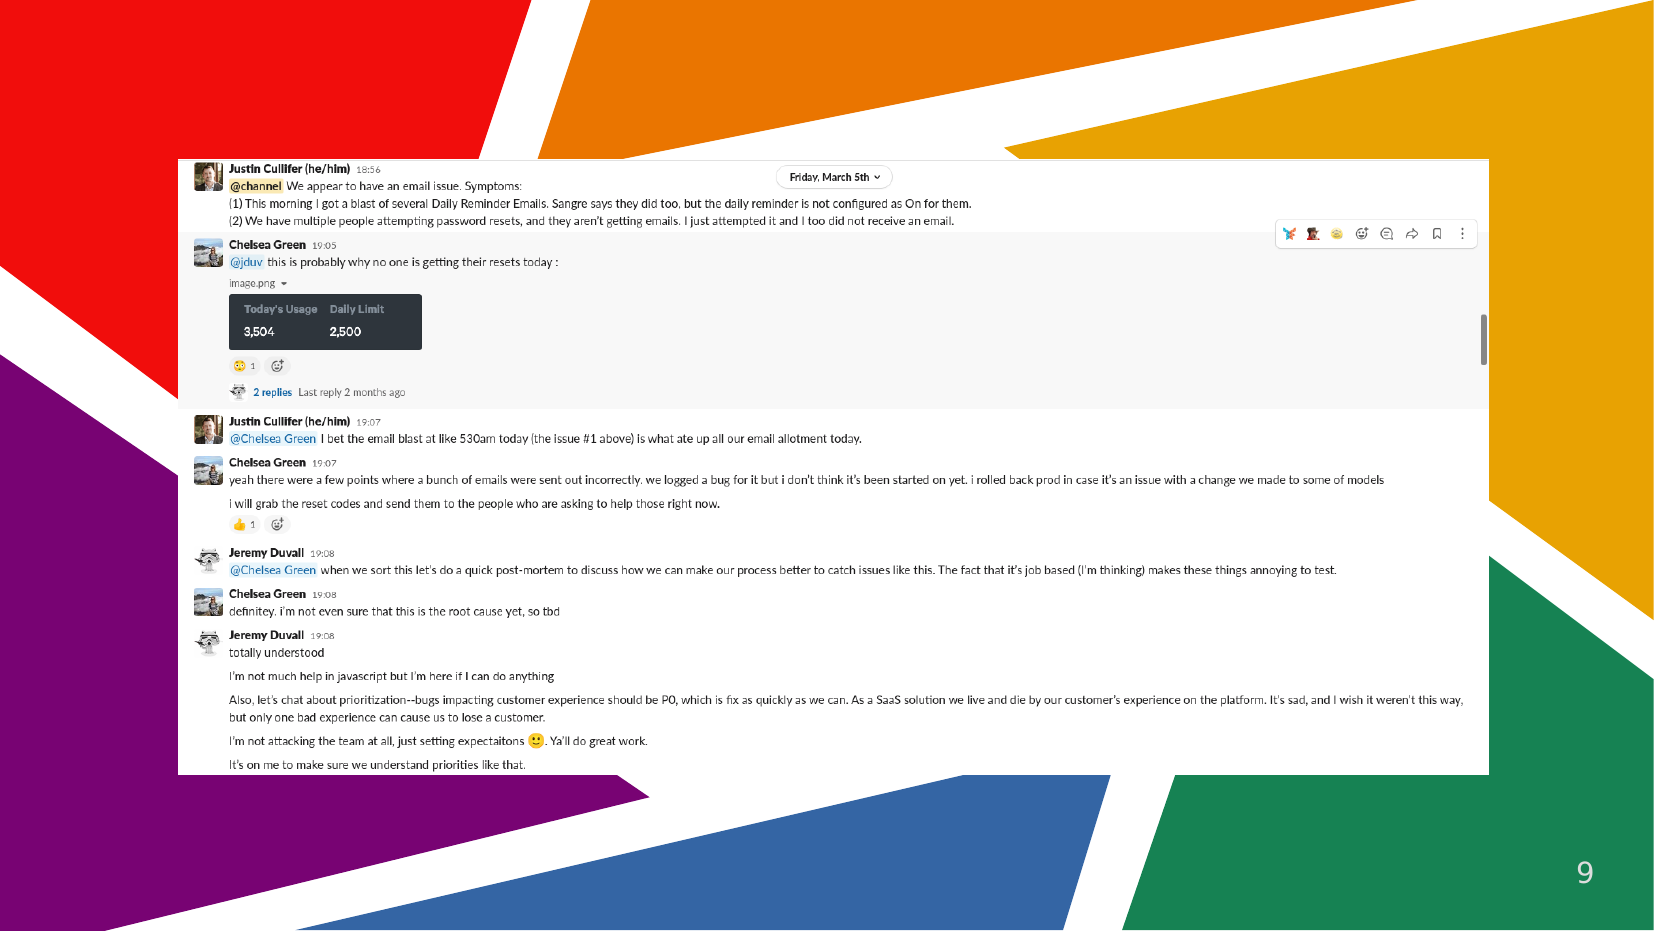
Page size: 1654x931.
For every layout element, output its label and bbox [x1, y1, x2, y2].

picture [178, 159, 1489, 775]
